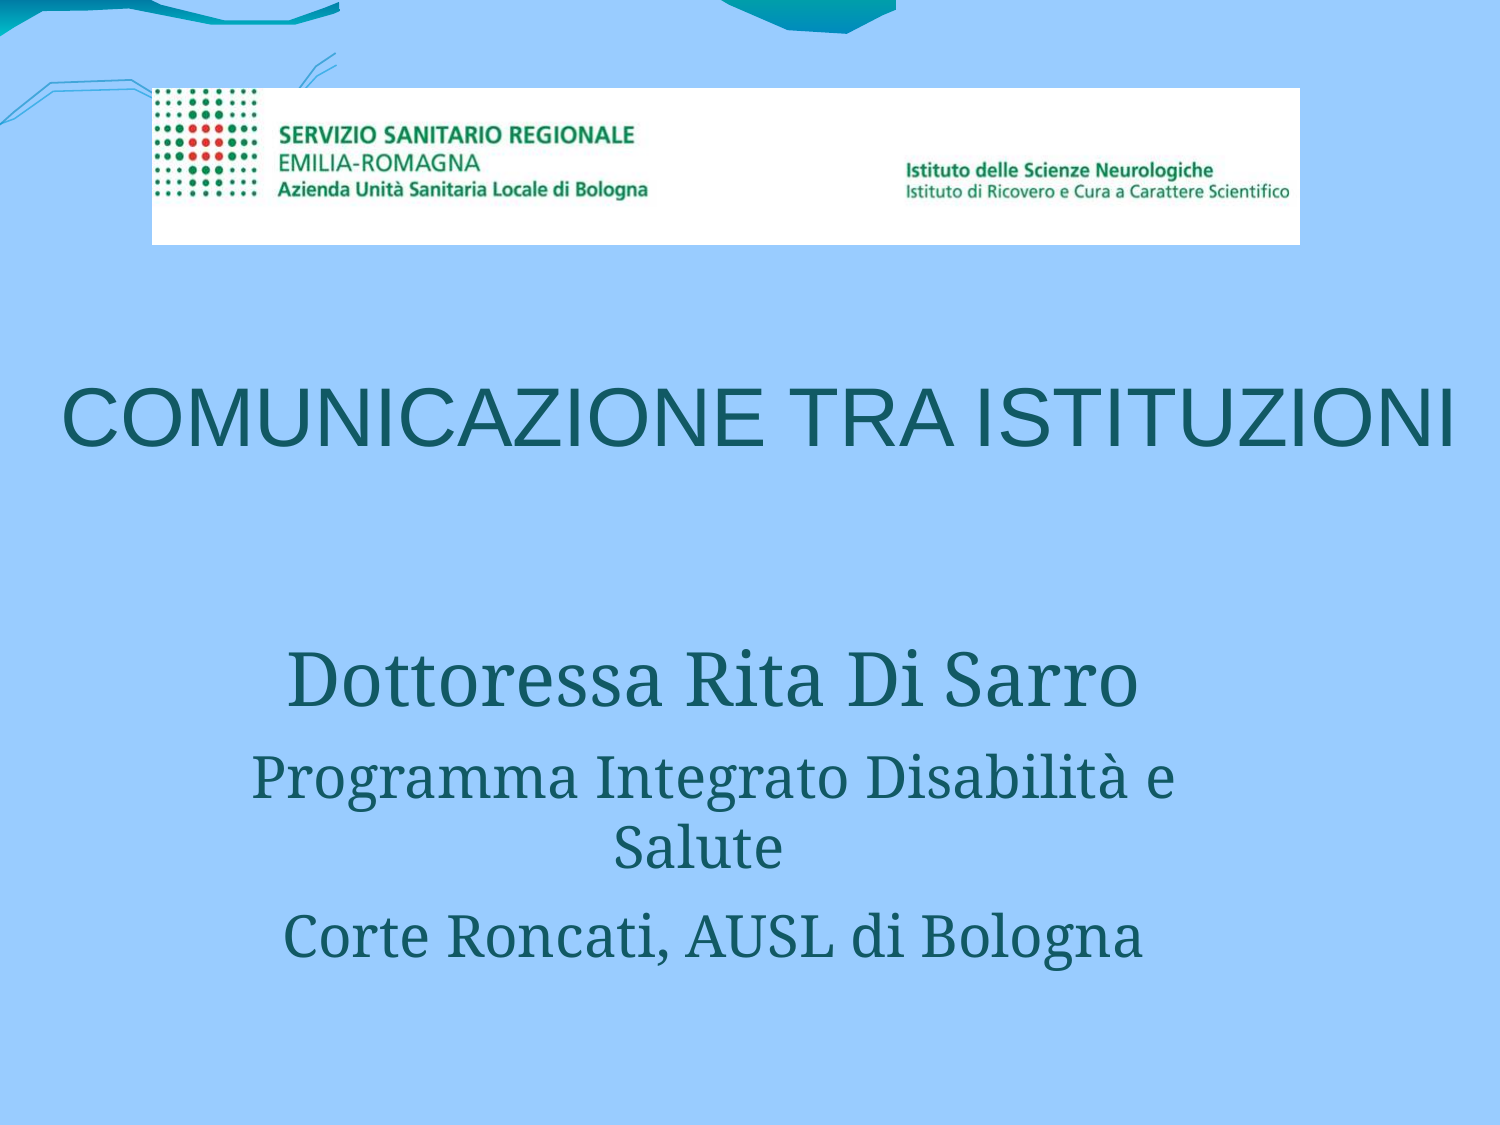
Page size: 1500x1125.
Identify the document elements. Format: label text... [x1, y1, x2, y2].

text_box COMUNICAZIONE TRA ISTITUZIONI [33, 355, 1487, 551]
picture [152, 88, 1300, 245]
text_box Dottoressa Rita Di Sarro Programma Integrato Disabilità e Salute Corte Roncati, AUSL di Bologna [170, 624, 1258, 977]
